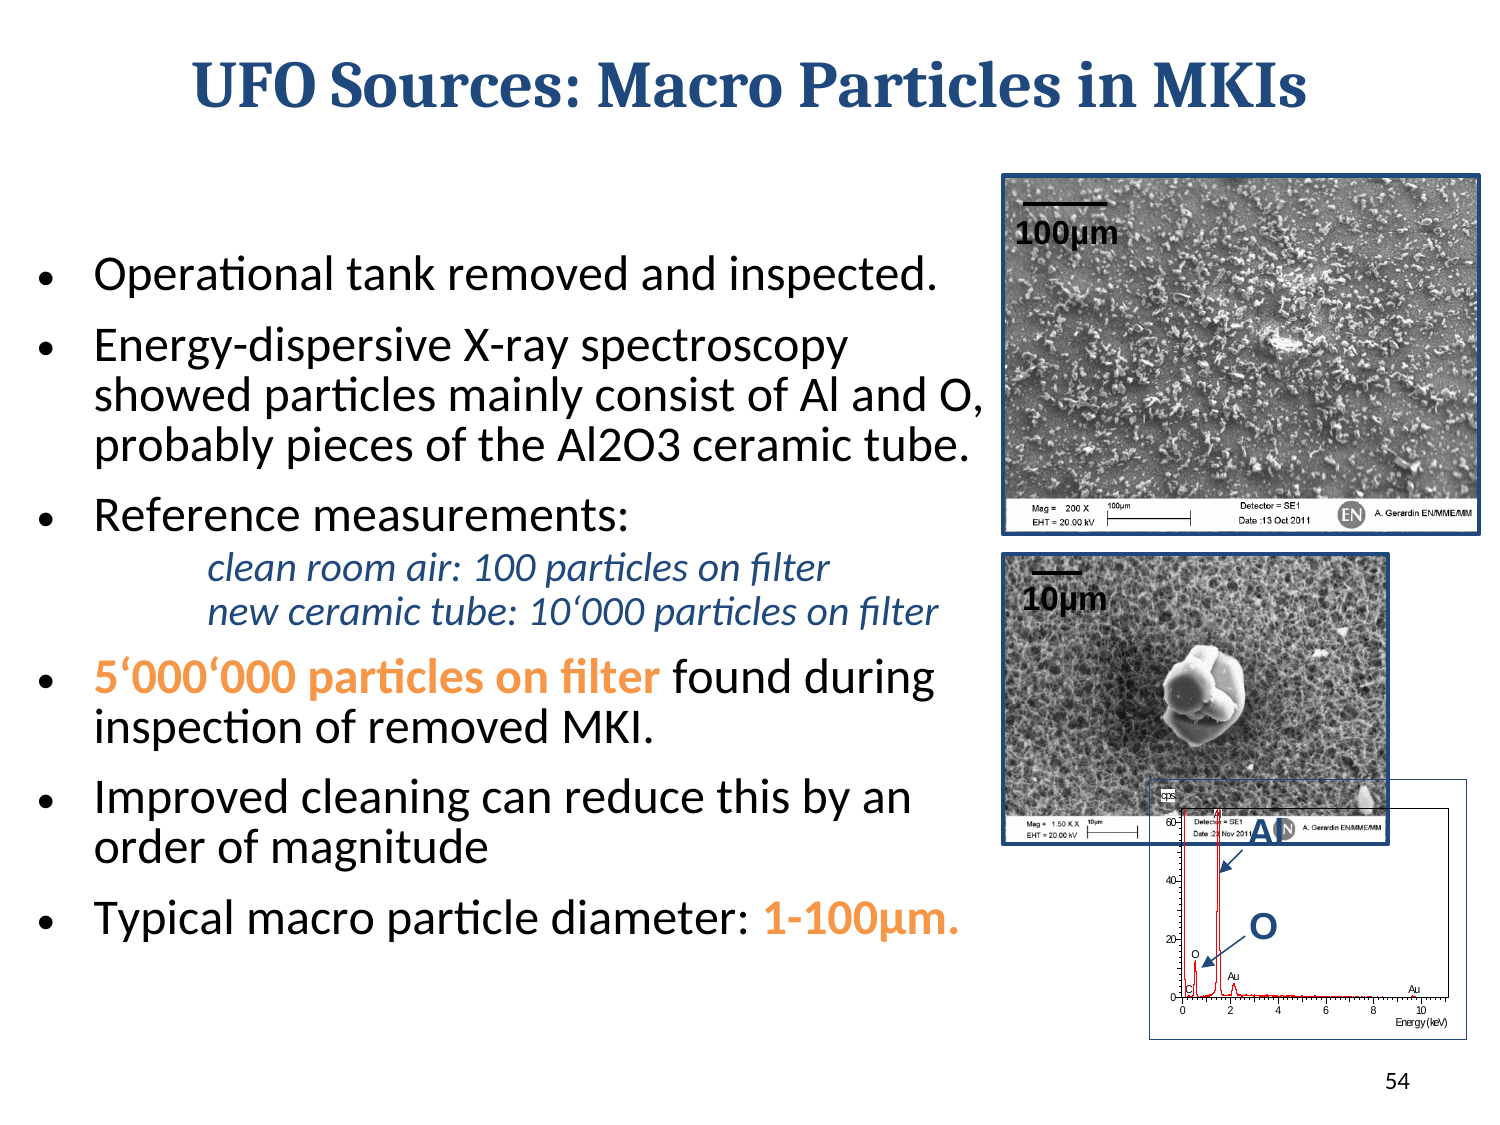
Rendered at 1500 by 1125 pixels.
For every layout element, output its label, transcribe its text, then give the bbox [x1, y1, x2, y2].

list Operational tank removed and inspected. Energy-dispersive X-ray spectroscopy showed particles mainly consist of Al and O, probably pieces of the Al2O3 ceramic tube. Reference measurements: clean room air: 100 particles on filter new ceramic tube: 10‘000 particles on filter 5‘000‘000 particles on filter found during inspection of removed MKI. Improved cleaning can reduce this by an order of magnitude Typical macro particle diameter: 1-100µm. [22, 172, 1005, 1028]
text_box 10µm [1003, 556, 1128, 618]
text_box 100µm [1004, 190, 1129, 252]
picture [1004, 177, 1478, 532]
text_box <number> [1074, 1057, 1425, 1118]
text_box [1219, 849, 1243, 874]
title UFO Sources: Macro Particles in MKIs [11, 15, 1488, 157]
picture [1150, 780, 1466, 1039]
picture [1004, 556, 1386, 843]
text_box Al [1232, 800, 1373, 860]
text_box O [1234, 894, 1374, 955]
text_box [1201, 944, 1234, 968]
